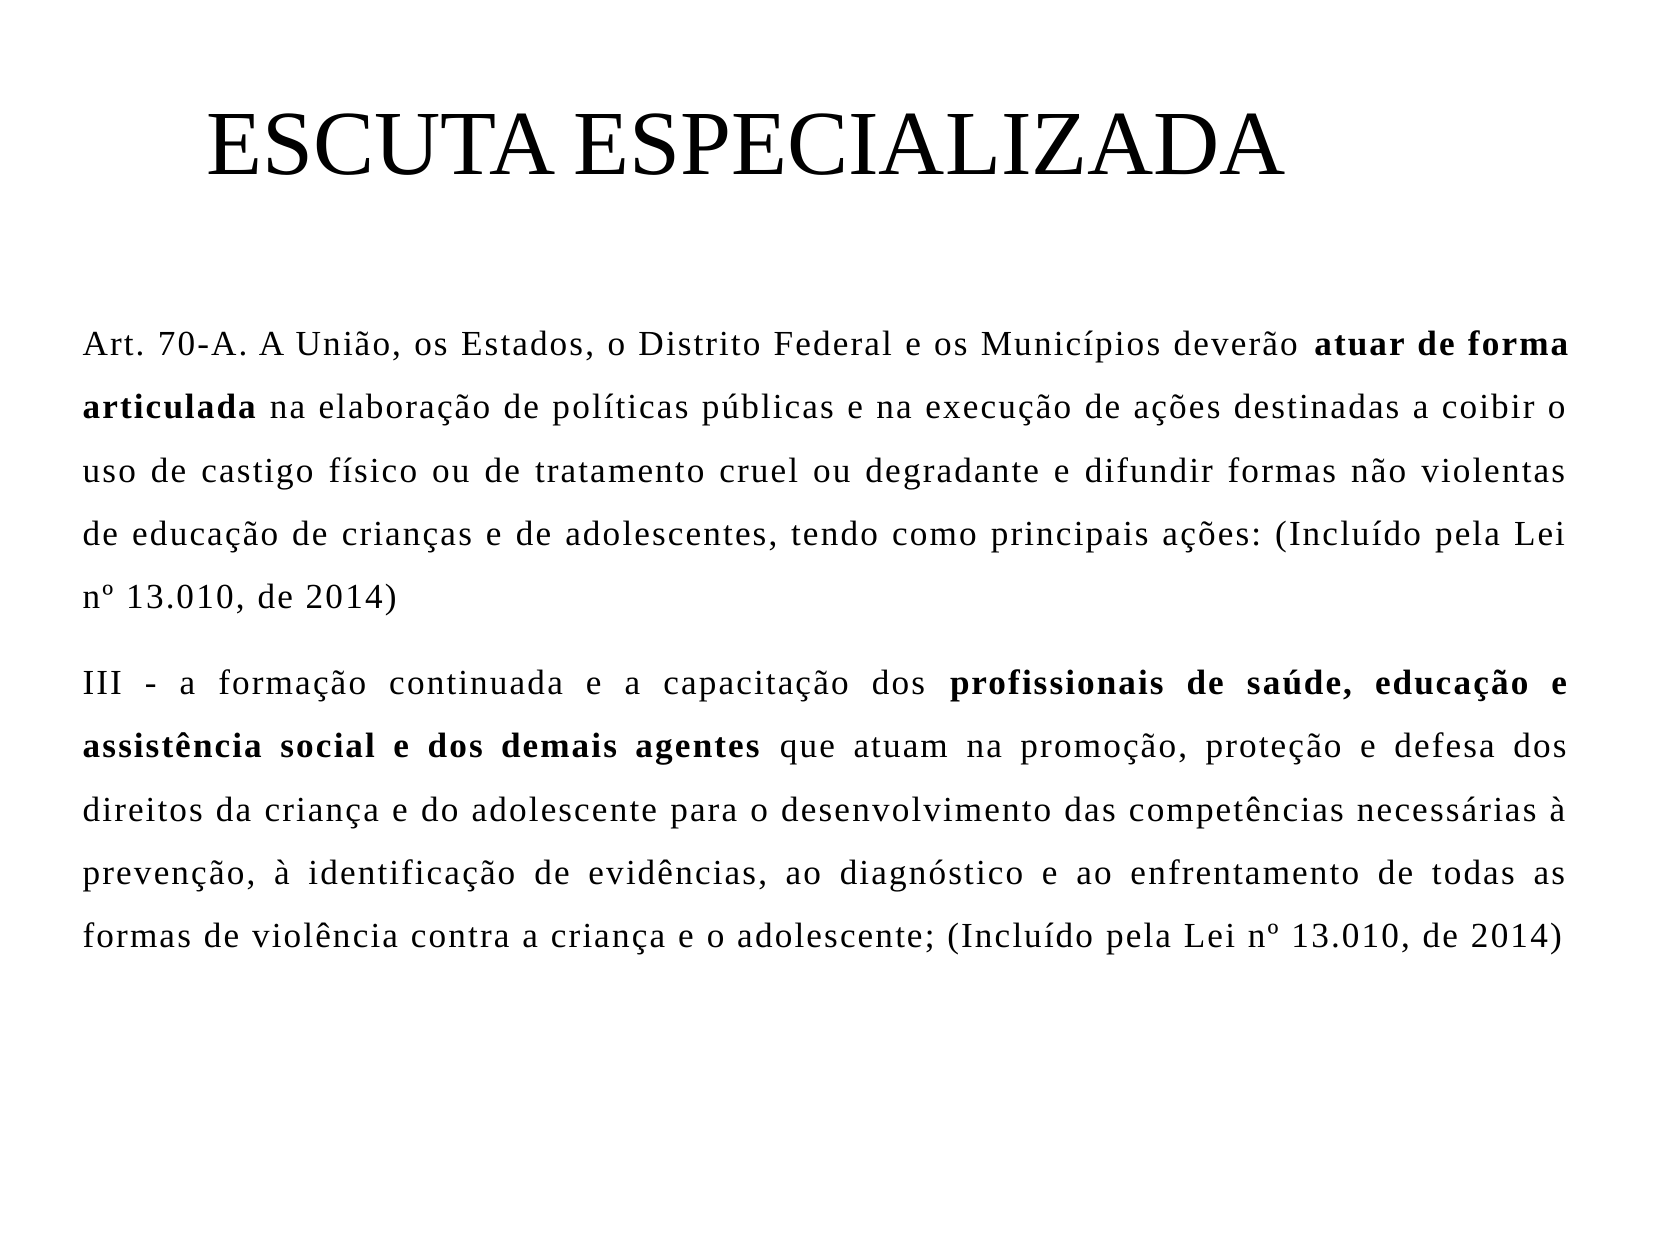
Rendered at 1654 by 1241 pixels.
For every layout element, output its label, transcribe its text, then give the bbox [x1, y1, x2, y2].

list Art. 70-A. A União, os Estados, o Distrito Federal e os Municípios deverão atuar de forma articulada na elaboração de políticas públicas e na execução de ações destinadas a coibir o uso de castigo físico ou de tratamento cruel ou degradante e difundir formas não violentas de educação de crianças e de adolescentes, tendo como principais ações: (Incluído pela Lei nº 13.010, de 2014) III - a formação continuada e a capacitação dos profissionais de saúde, educação e assistência social e dos demais agentes que atuam na promoção, proteção e defesa dos direitos da criança e do adolescente para o desenvolvimento das competências necessárias à prevenção, à identificação de evidências, ao diagnóstico e ao enfrentamento de todas as formas de violência contra a criança e o adolescente; (Incluído pela Lei nº 13.010, de 2014) [82, 299, 1571, 1019]
title ESCUTA ESPECIALIZADA [82, 47, 1412, 229]
